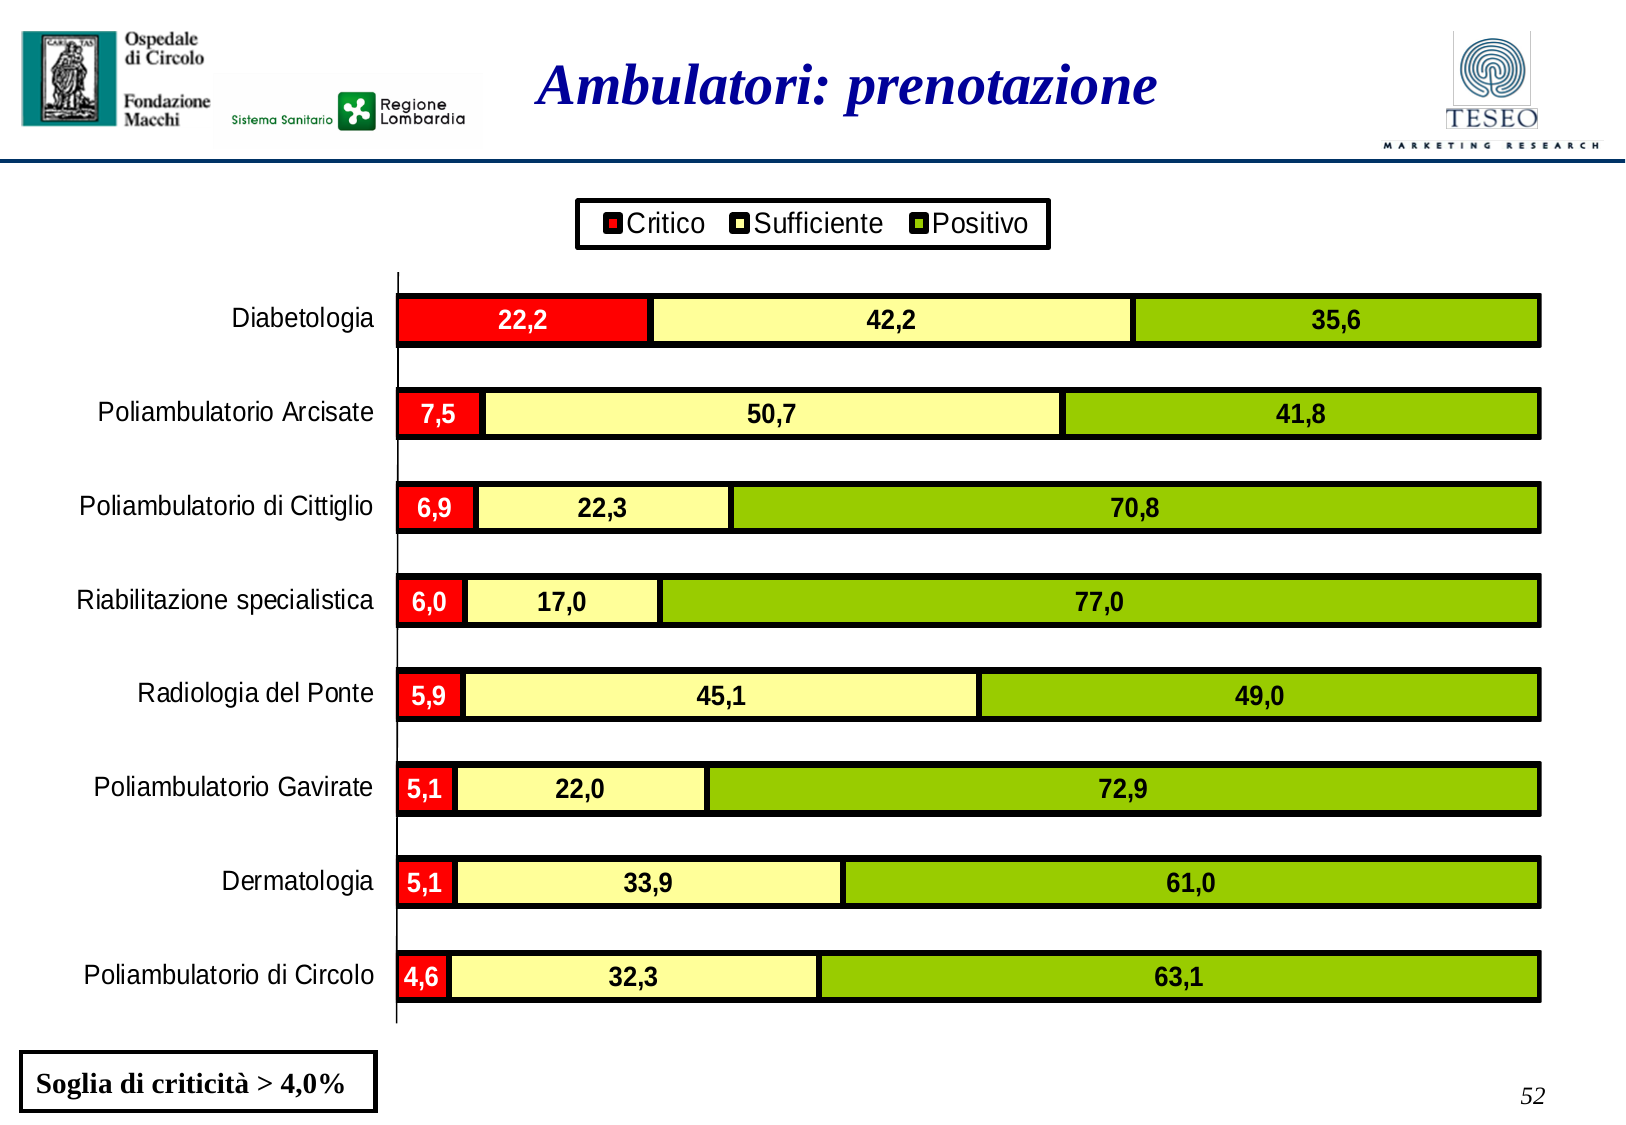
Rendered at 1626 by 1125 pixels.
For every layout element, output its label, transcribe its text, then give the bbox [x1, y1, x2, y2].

picture [21, 31, 483, 149]
picture [62, 185, 1563, 1047]
text_box Ambulatori: prenotazione [304, 18, 1392, 144]
picture [1381, 31, 1604, 149]
text_box Soglia di criticità > 4,0% [21, 1052, 376, 1112]
